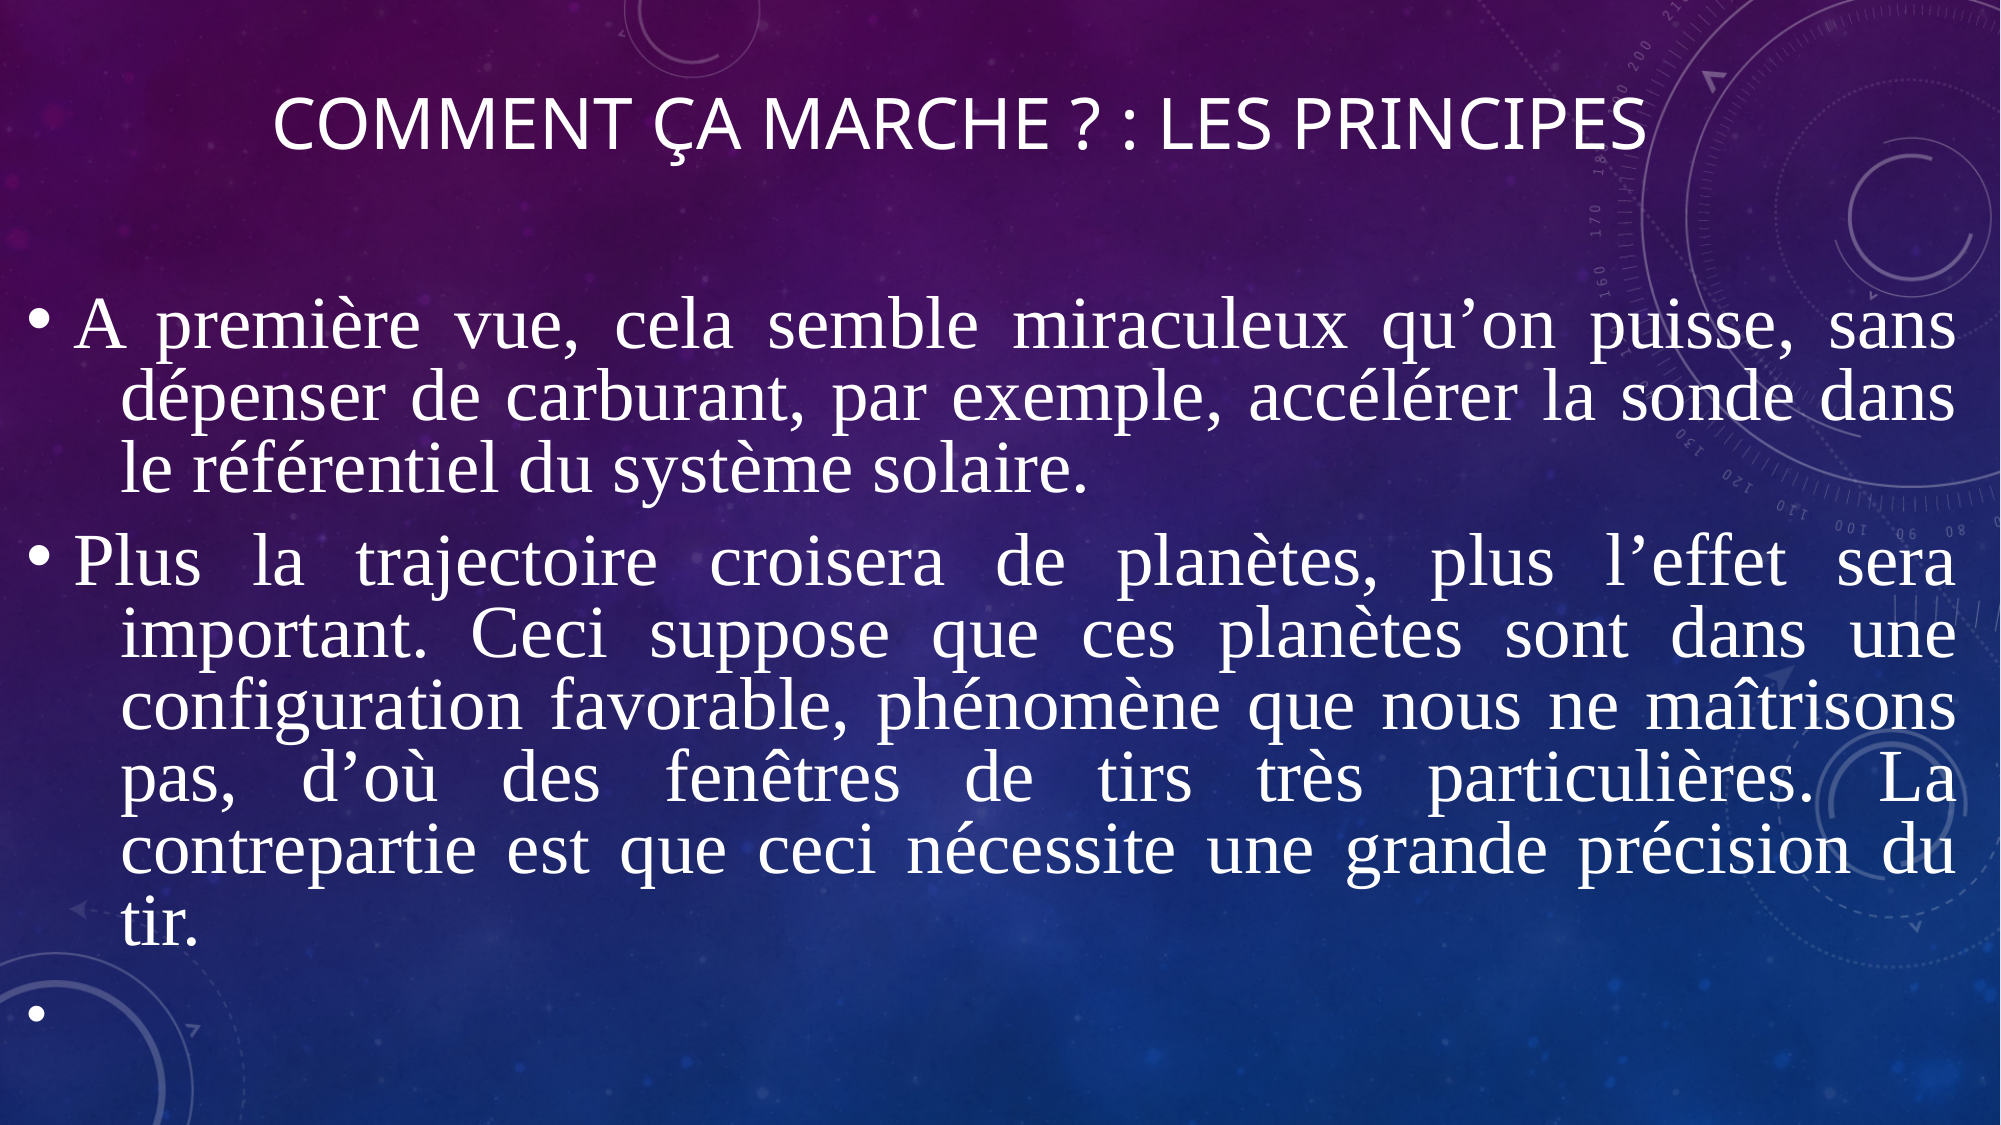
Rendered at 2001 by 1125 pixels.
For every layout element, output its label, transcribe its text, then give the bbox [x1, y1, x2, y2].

title Comment ça marche ? : Les principes [256, 30, 1715, 211]
list A première vue, cela semble miraculeux qu’on puisse, sans dépenser de carburant, par exemple, accélérer la sonde dans le référentiel du système solaire. Plus la trajectoire croisera de planètes, plus l’effet sera important. Ceci suppose que ces planètes sont dans une configuration favorable, phénomène que nous ne maîtrisons pas, d’où des fenêtres de tirs très particulières. La contrepartie est que ceci nécessite une grande précision du tir. [11, 211, 1986, 1125]
